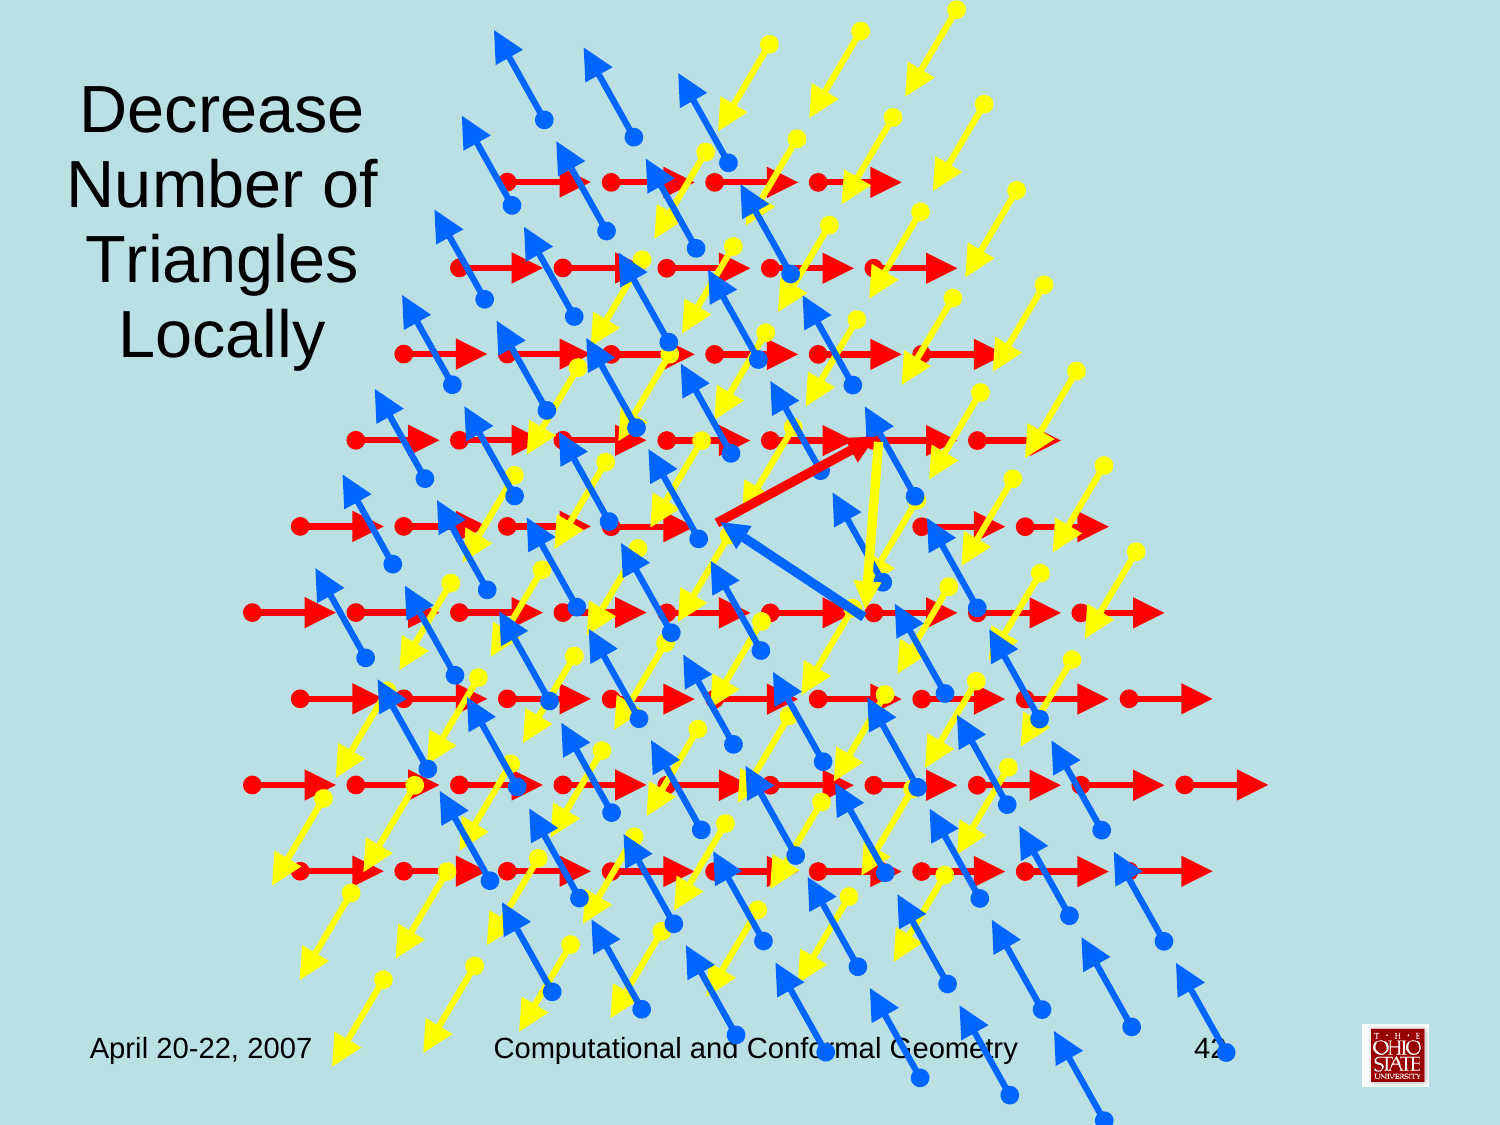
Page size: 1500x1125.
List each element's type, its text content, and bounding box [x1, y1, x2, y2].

picture [1362, 1024, 1429, 1087]
text_box Decrease Number of Triangles Locally [51, 64, 393, 454]
